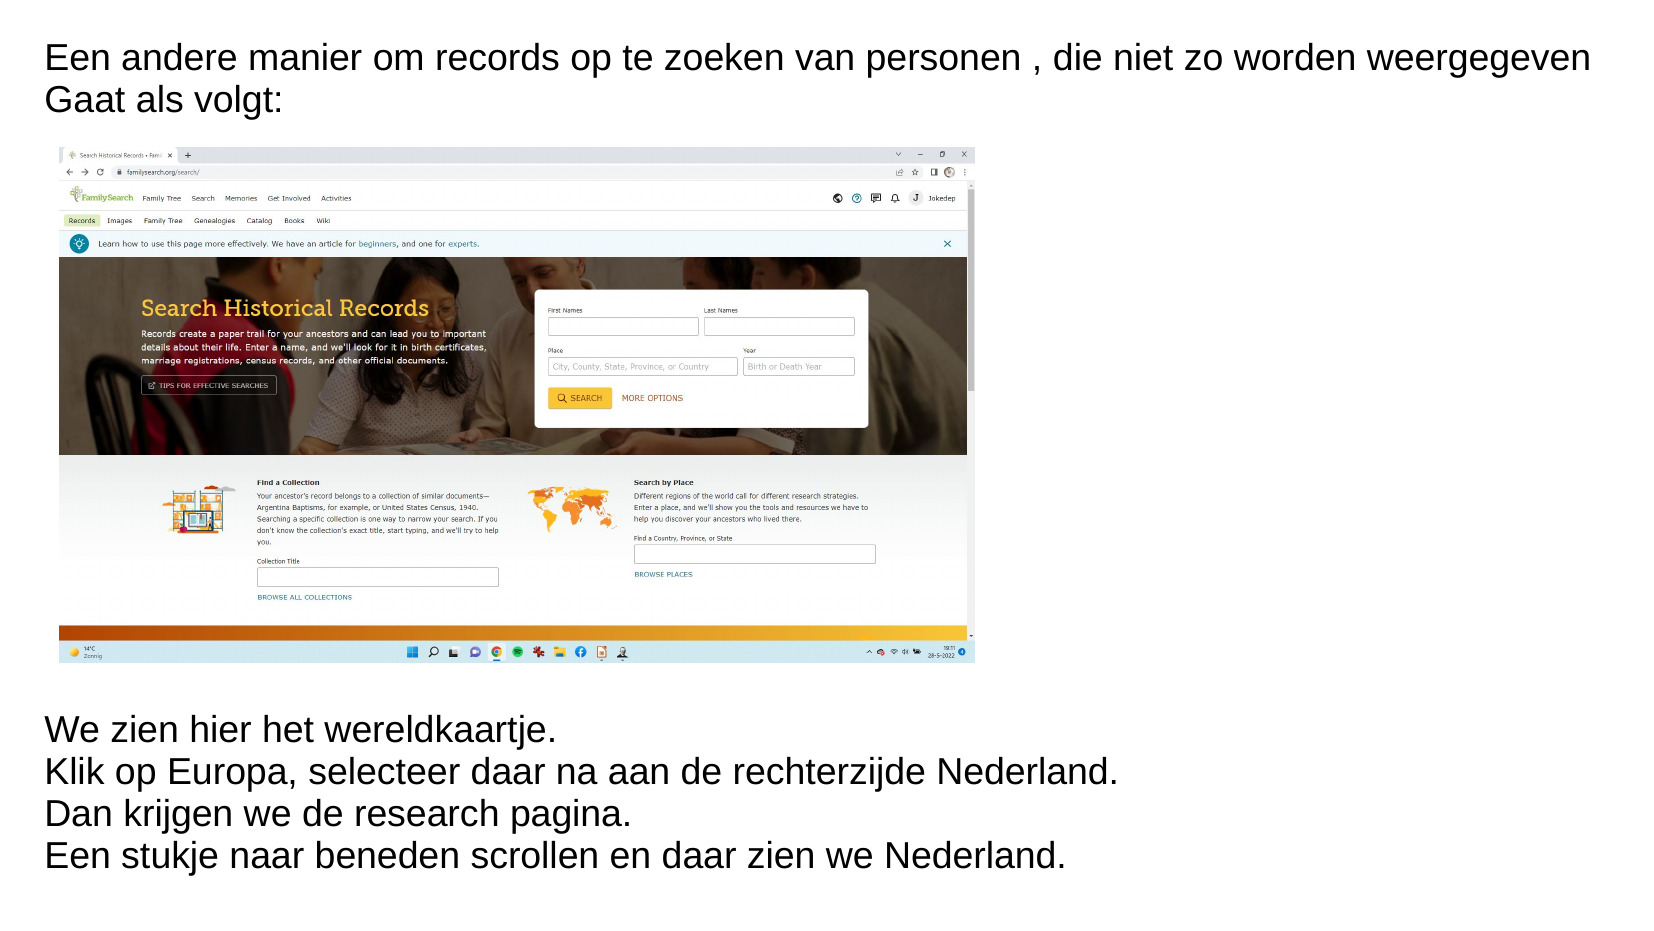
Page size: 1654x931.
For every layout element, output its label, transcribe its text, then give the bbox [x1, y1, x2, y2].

text_box Een andere manier om records op te zoeken van personen , die niet zo worden weergegeven Gaat als volgt: We zien hier het wereldkaartje. Klik op Europa, selecteer daar na aan de rechterzijde Nederland. Dan krijgen we de research pagina. Een stukje naar beneden scrollen en daar zien we Nederland. [29, 29, 1625, 927]
picture [59, 147, 975, 663]
